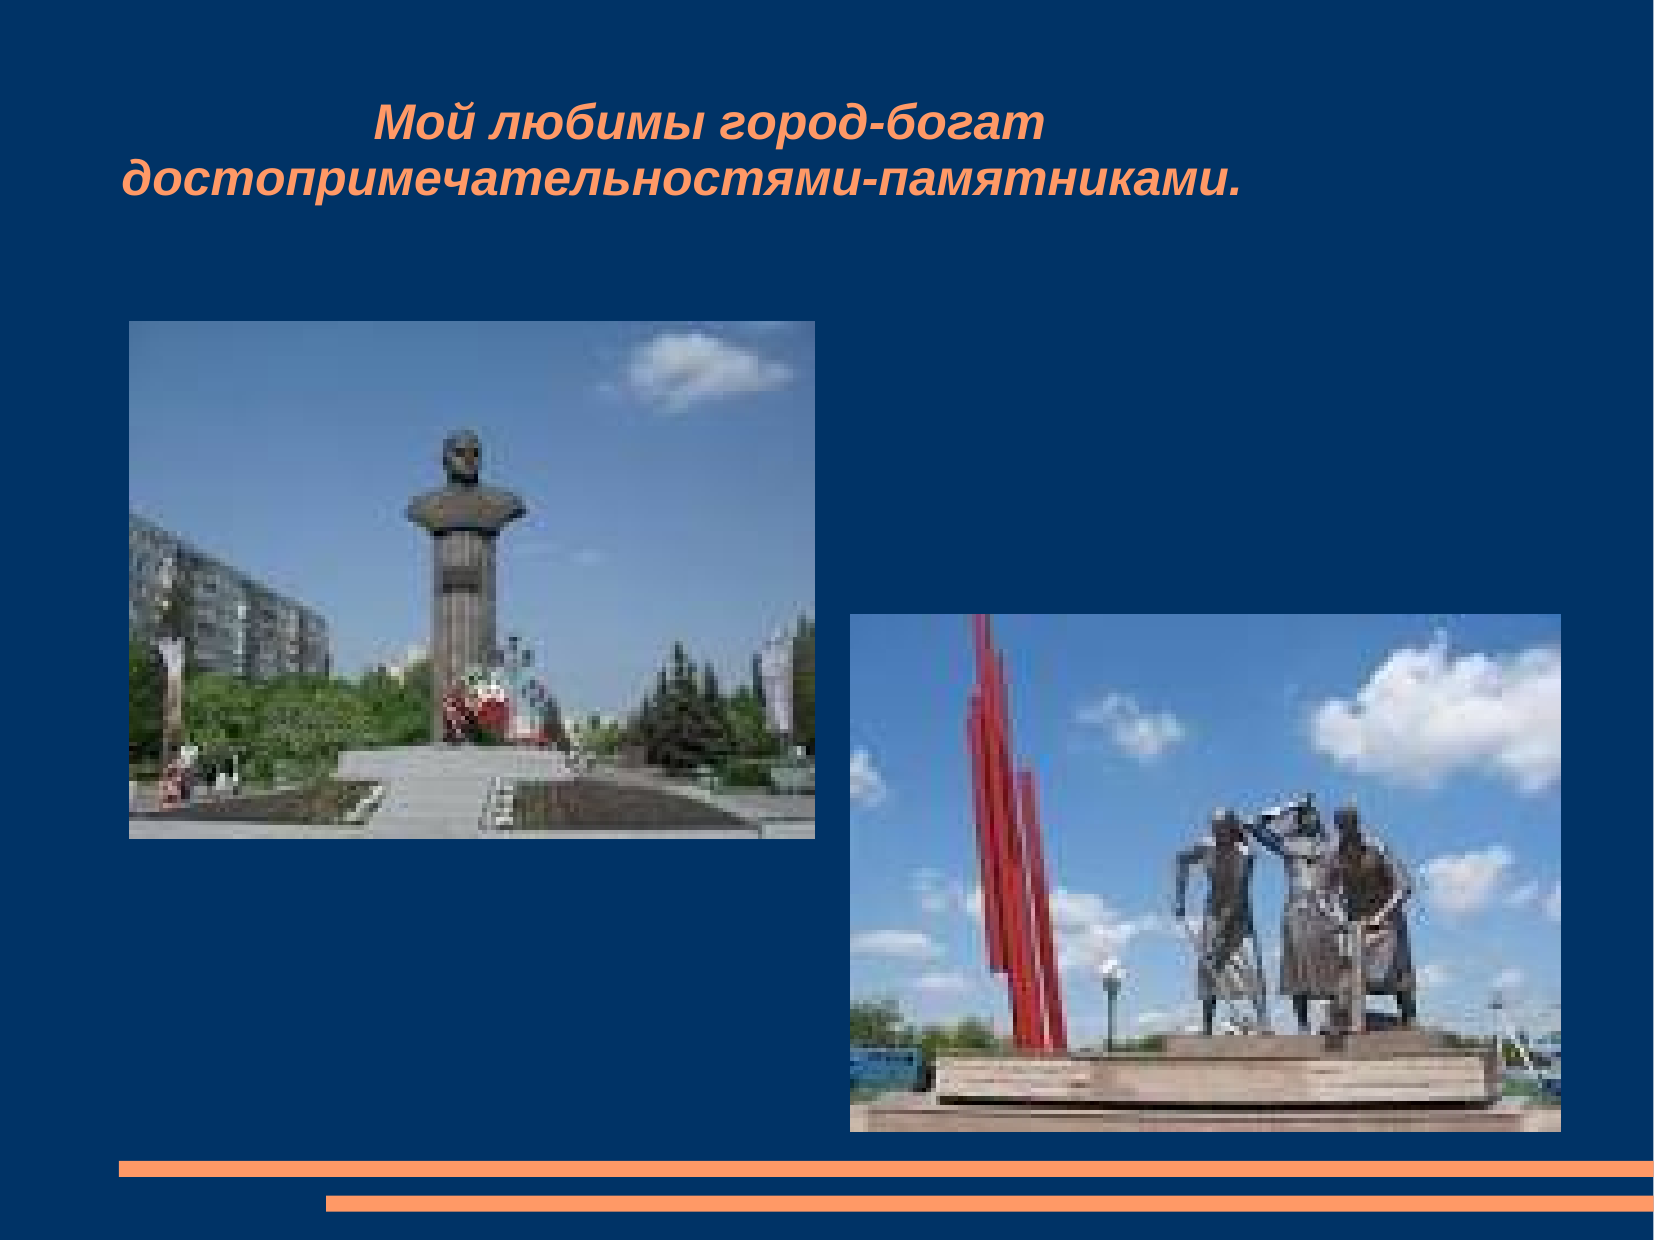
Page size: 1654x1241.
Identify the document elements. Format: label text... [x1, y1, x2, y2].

picture [850, 614, 1561, 1132]
picture [129, 321, 815, 839]
title Мой любимы город-богат достопримечательностями-памятниками. [121, 46, 1534, 254]
